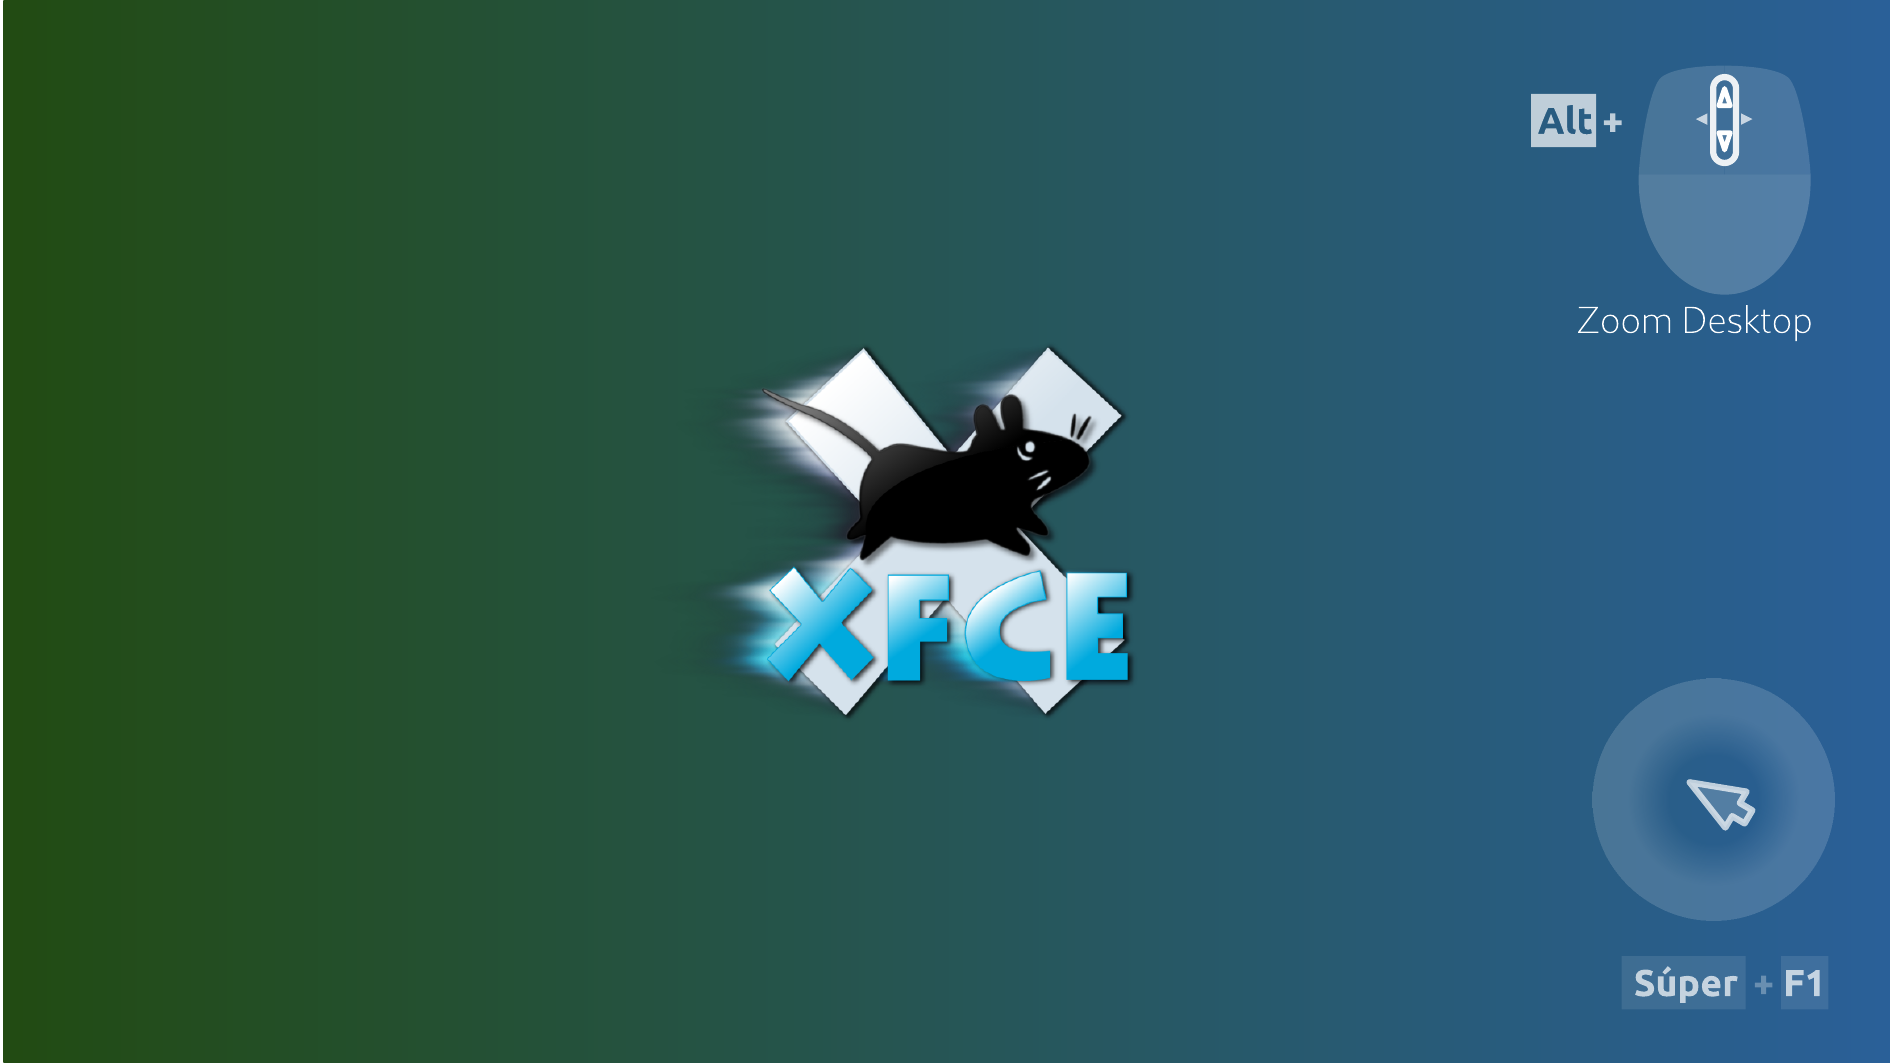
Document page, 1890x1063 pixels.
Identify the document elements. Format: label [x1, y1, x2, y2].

text_box [3, 0, 1890, 1063]
picture [626, 289, 1271, 773]
